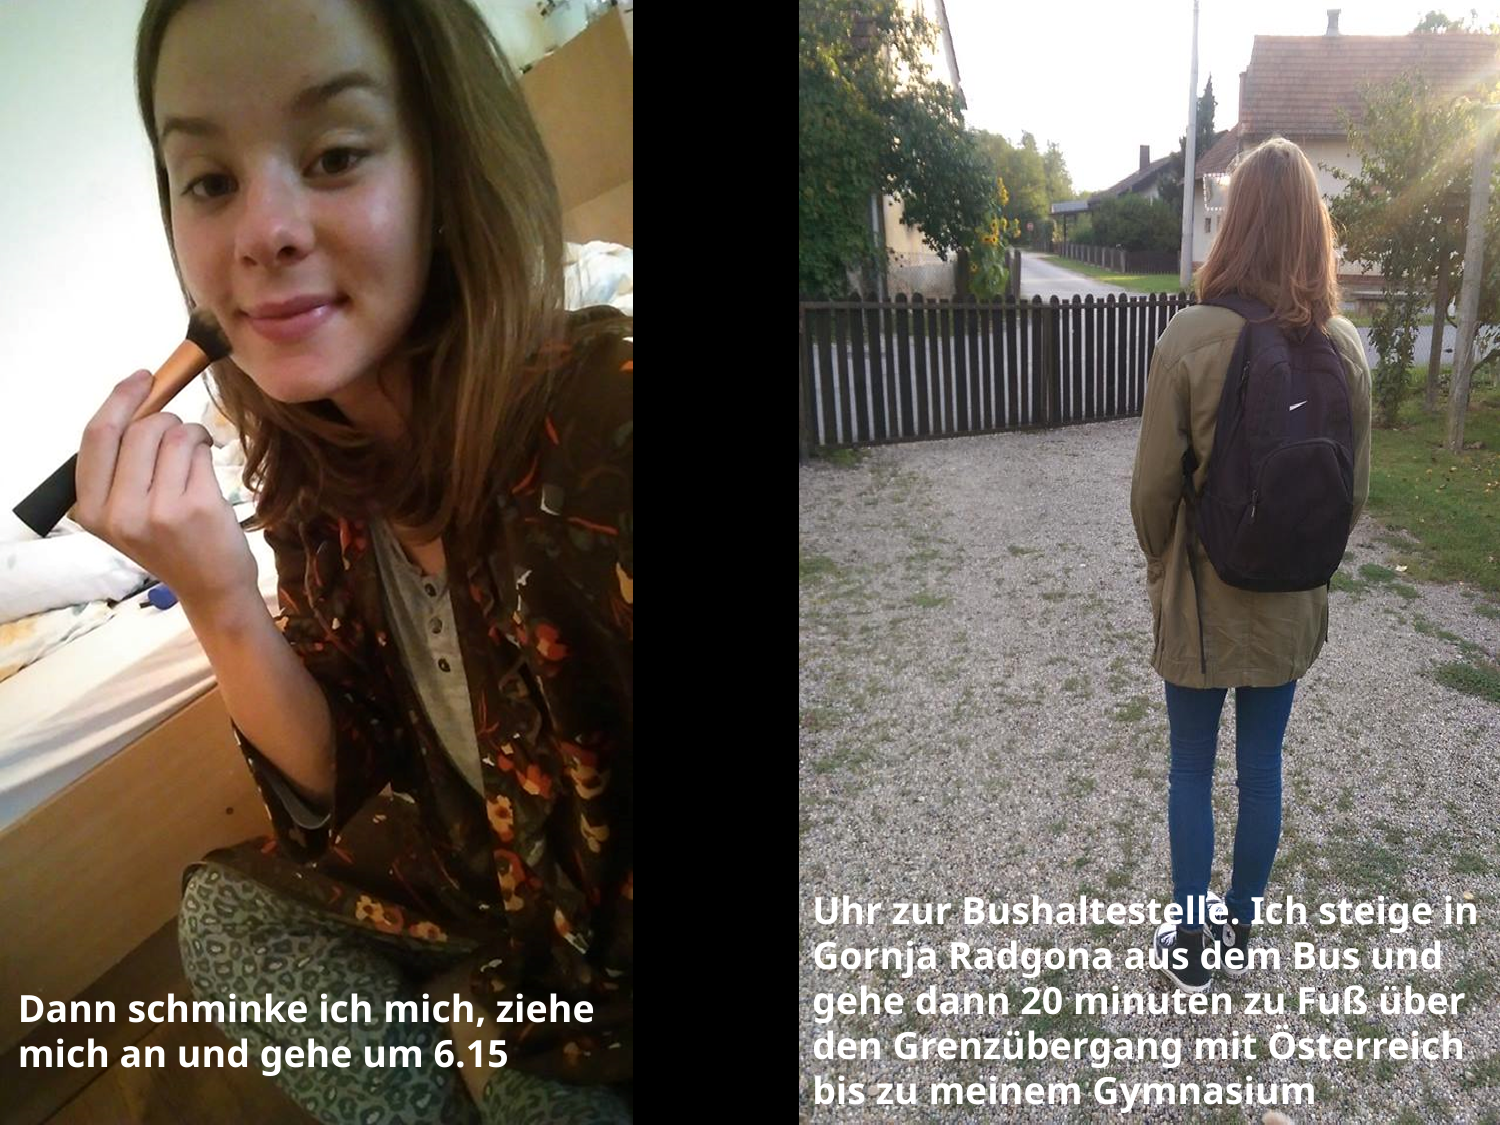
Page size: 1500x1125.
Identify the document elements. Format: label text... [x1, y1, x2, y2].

text_box Dann schminke ich mich, ziehe mich an und gehe um 6.15 [2, 977, 618, 1084]
picture [0, 0, 633, 1125]
text_box Uhr zur Bushaltestelle. Ich steige in Gornja Radgona aus dem Bus und gehe dann 20 minuten zu Fuß über den Grenzübergang mit Österreich bis zu meinem Gymnasium [797, 879, 1500, 1077]
picture [799, 1077, 1500, 1125]
picture [799, 0, 1500, 879]
picture [821, 1088, 828, 1100]
